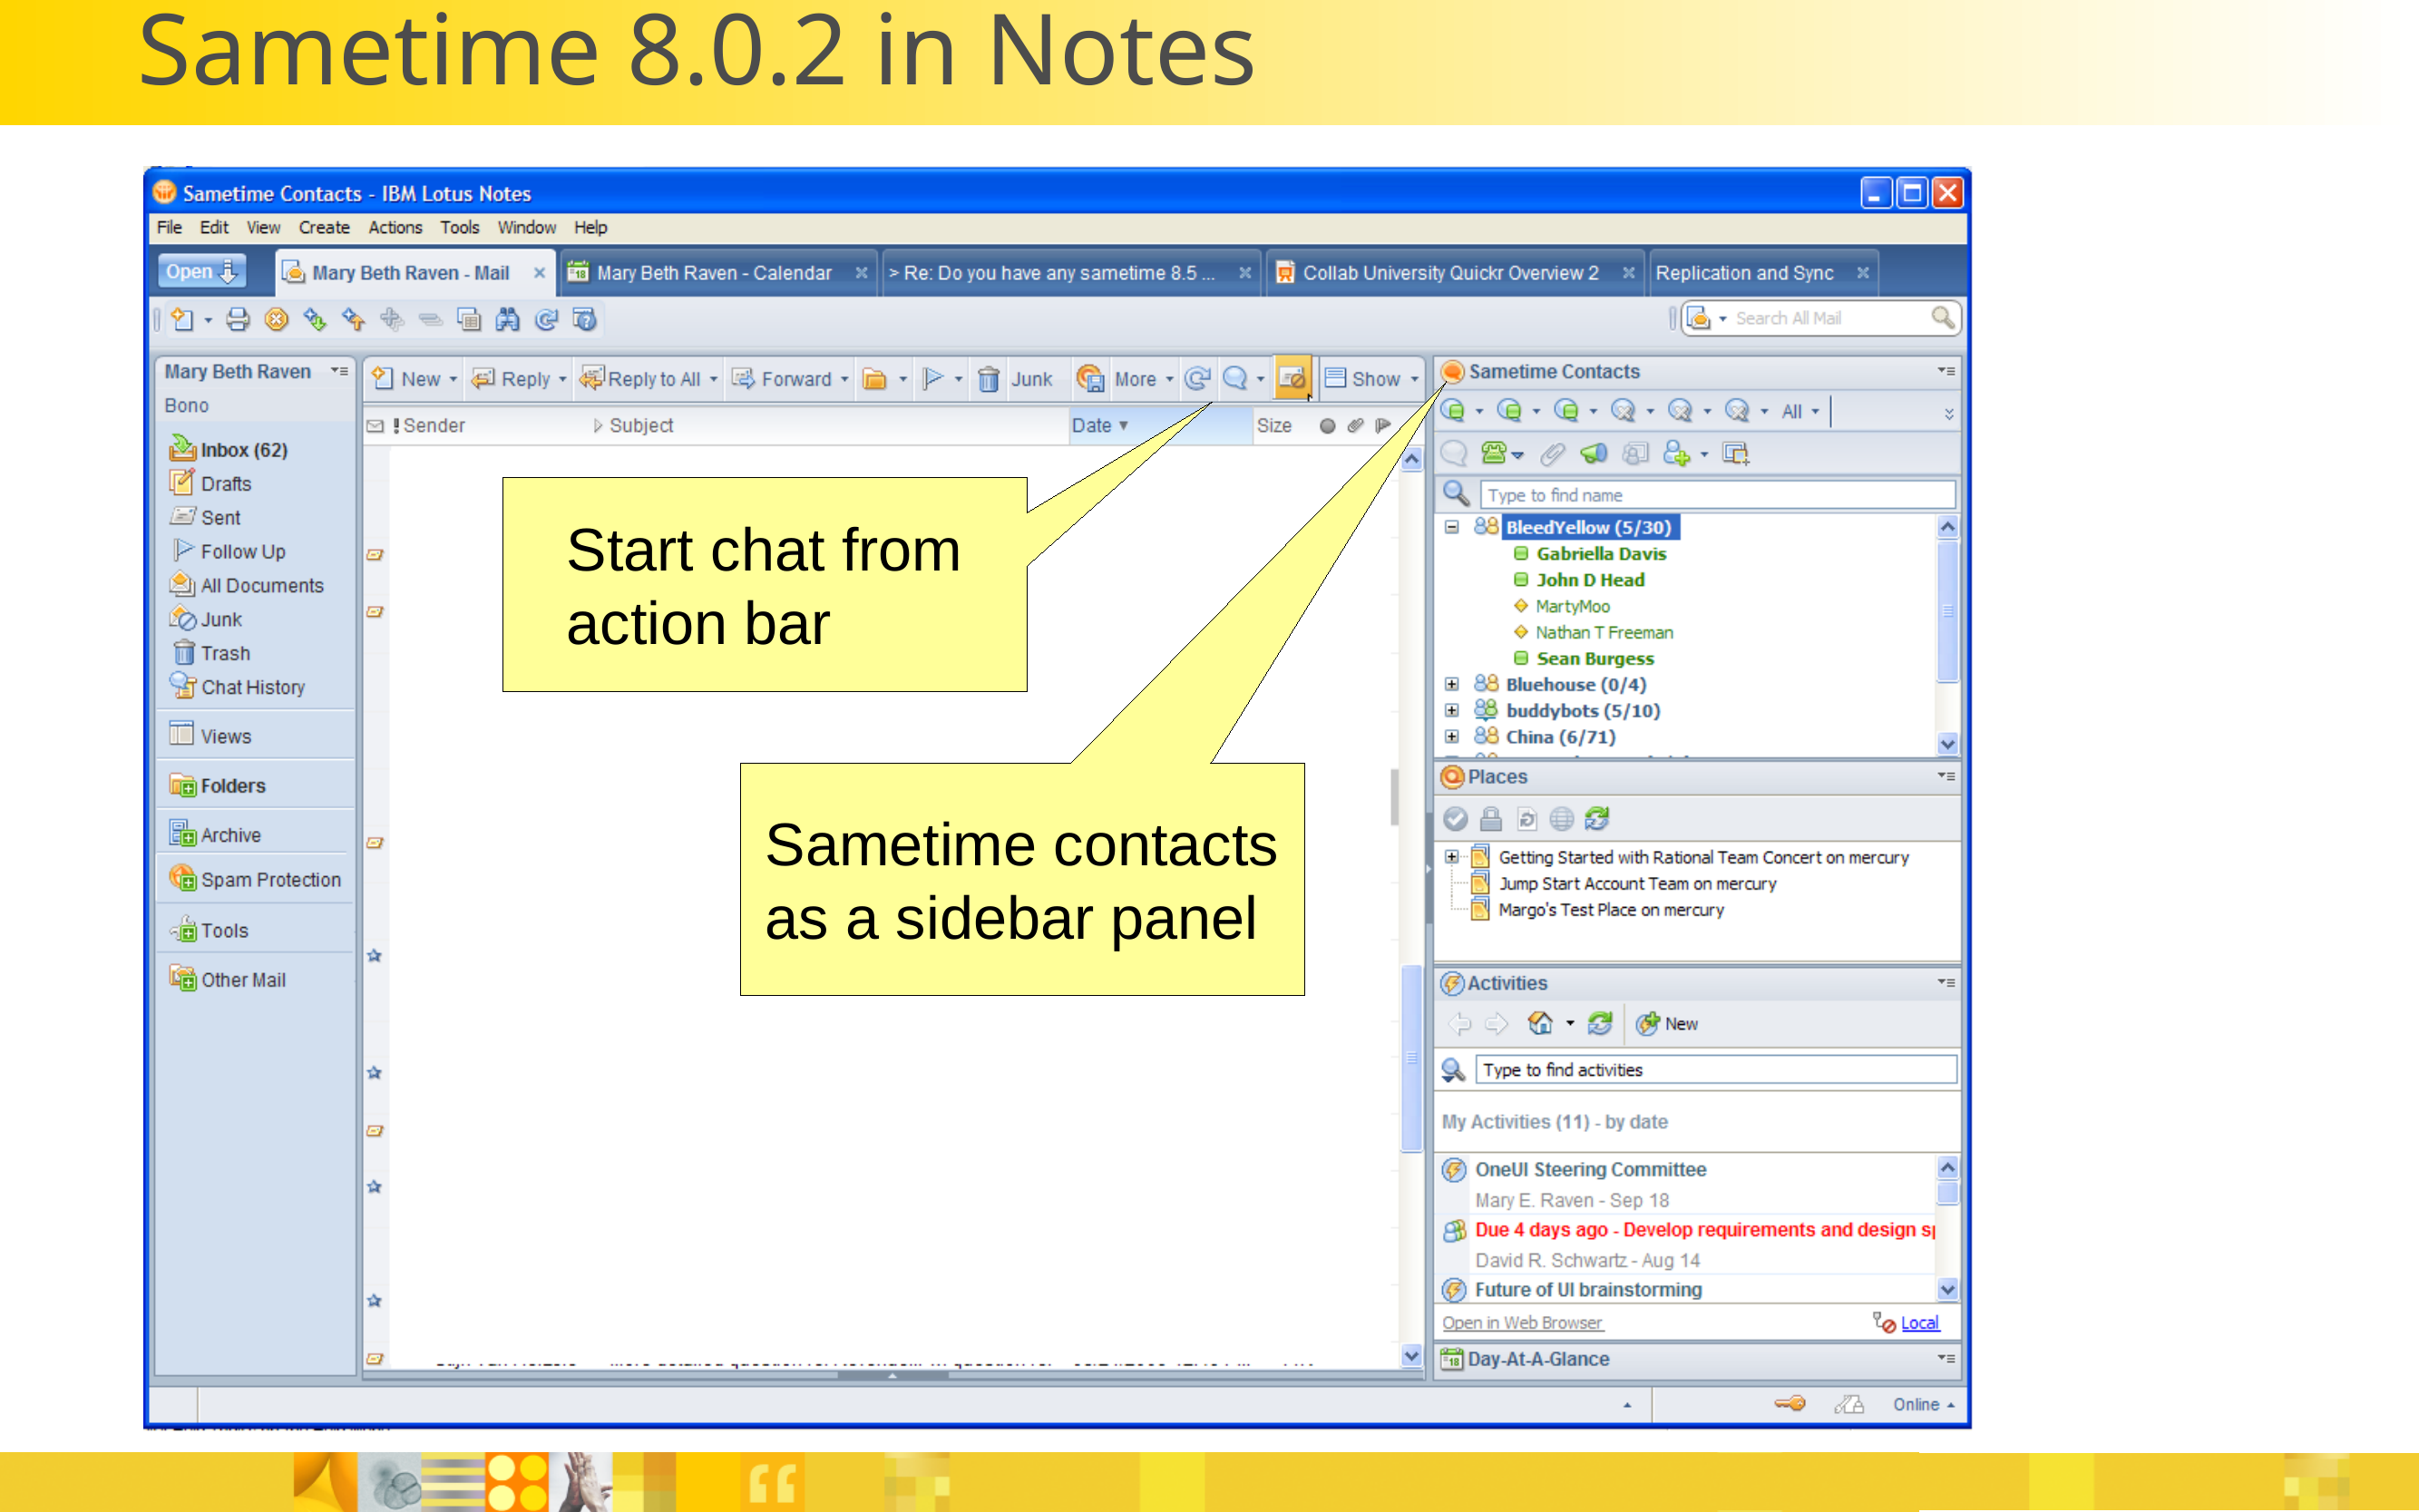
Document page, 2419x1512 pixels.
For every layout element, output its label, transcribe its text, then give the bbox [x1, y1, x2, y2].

text_box Sametime contacts as a sidebar panel [740, 381, 1447, 996]
picture [143, 166, 2117, 1443]
title Sametime 8.0.2 in Notes [137, 2, 2315, 127]
text_box Start chat from action bar [502, 402, 1213, 692]
picture [0, 1452, 2419, 1512]
text_box [0, 0, 2419, 125]
